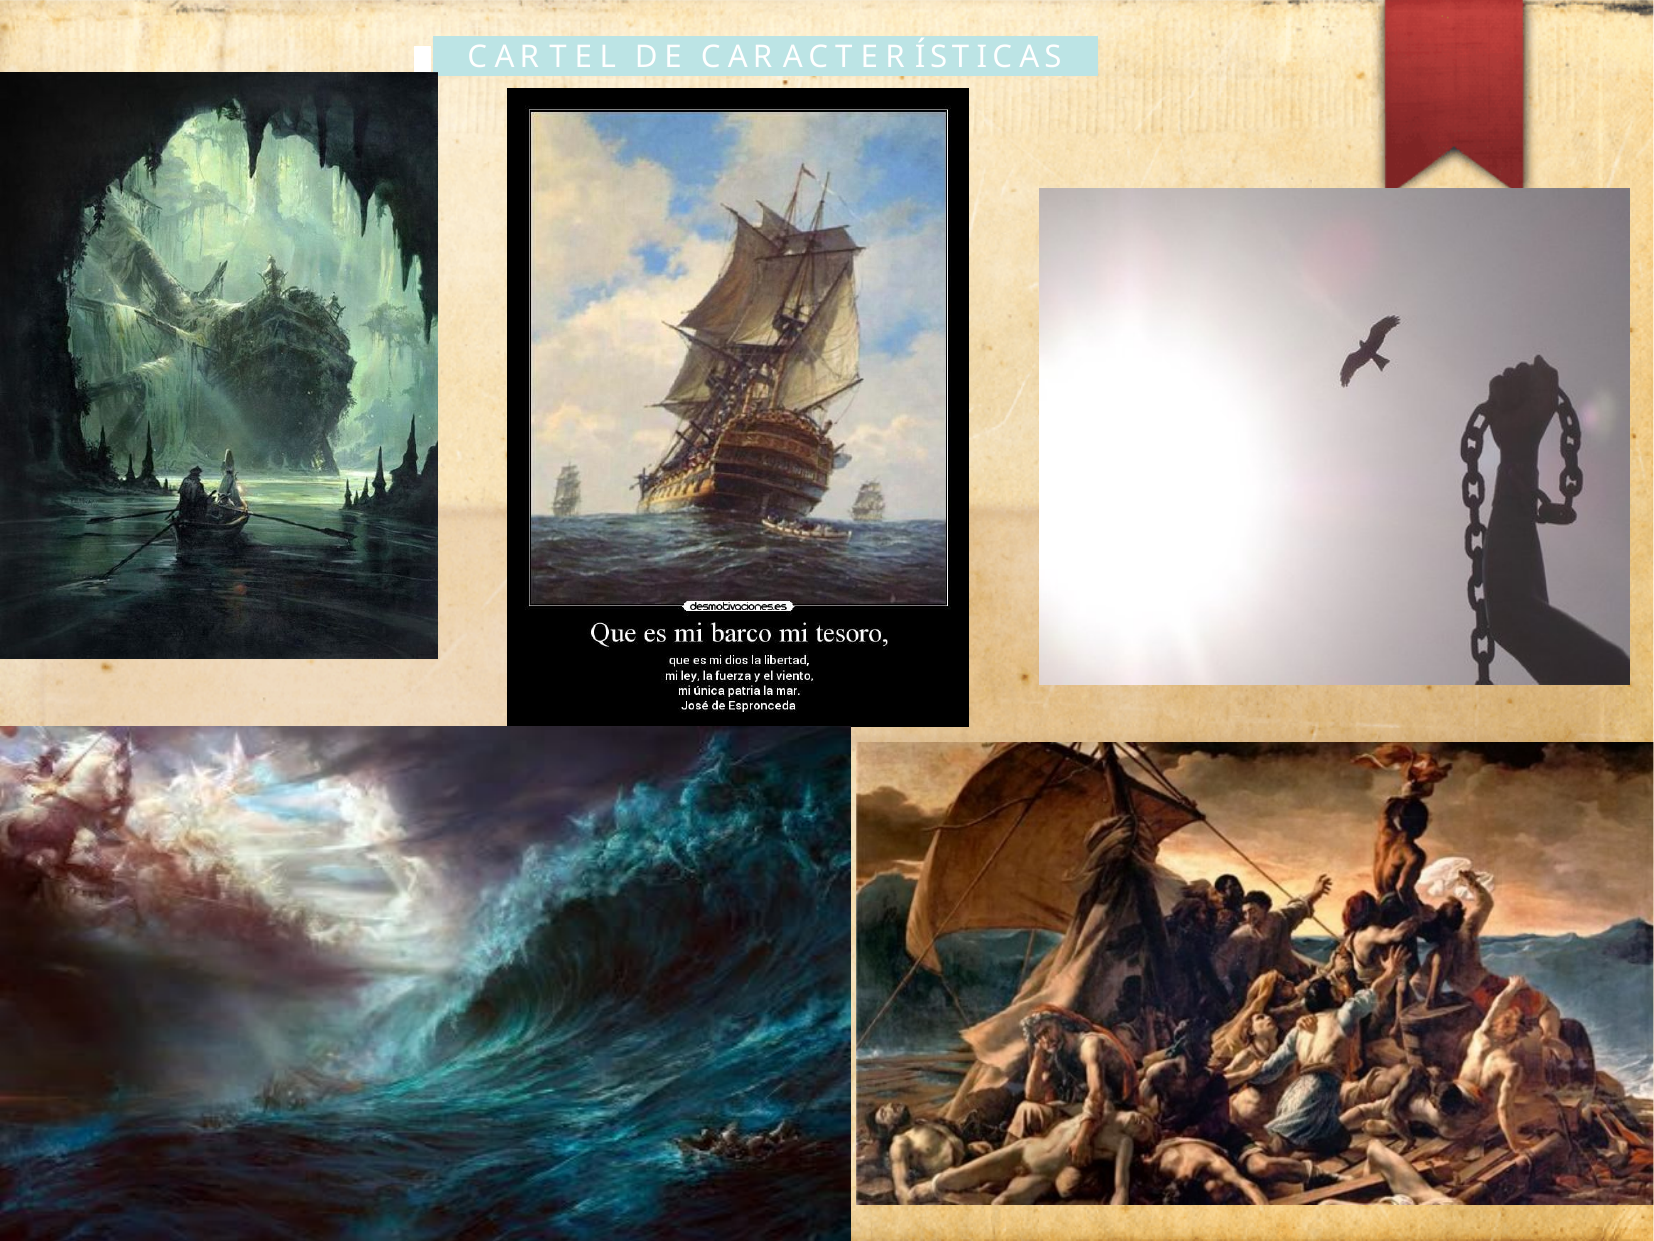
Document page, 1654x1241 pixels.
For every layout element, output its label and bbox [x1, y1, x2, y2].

chart [295, 0, 1300, 95]
picture [0, 0, 1654, 1241]
